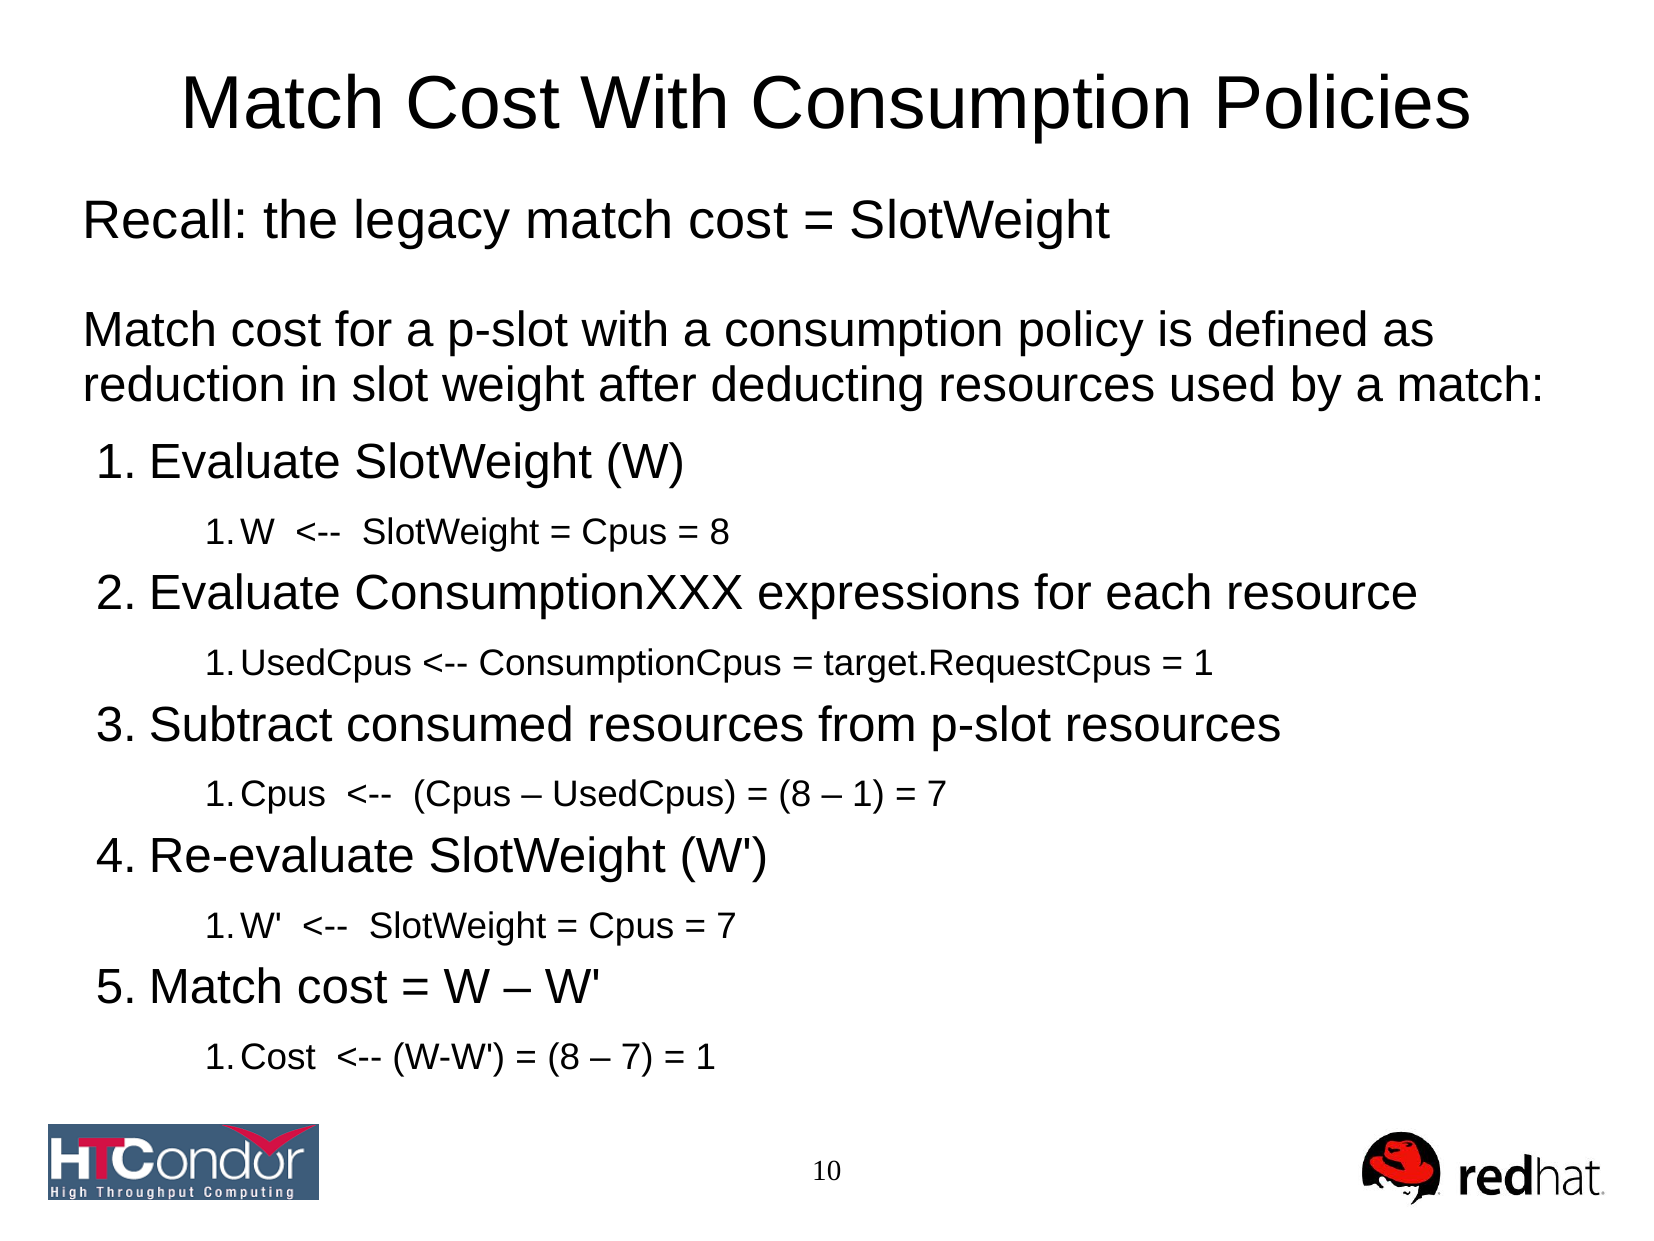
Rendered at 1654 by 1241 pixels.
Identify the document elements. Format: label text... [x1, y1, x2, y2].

list Match cost for a p-slot with a consumption policy is defined as reduction in slot weight after deducting resources used by a match: Evaluate SlotWeight (W) W <-- SlotWeight = Cpus = 8 Evaluate ConsumptionXXX expressions for each resource UsedCpus <-- ConsumptionCpus = target.RequestCpus = 1 Subtract consumed resources from p-slot resources Cpus <-- (Cpus – UsedCpus) = (8 – 1) = 7 Re-evaluate SlotWeight (W') W' <-- SlotWeight = Cpus = 7 Match cost = W – W' Cost <-- (W-W') = (8 – 7) = 1 [82, 302, 1571, 1096]
picture [48, 1124, 319, 1200]
picture [1352, 1128, 1629, 1215]
list Recall: the legacy match cost = SlotWeight [82, 189, 1571, 275]
title Match Cost With Consumption Policies [82, 30, 1571, 174]
